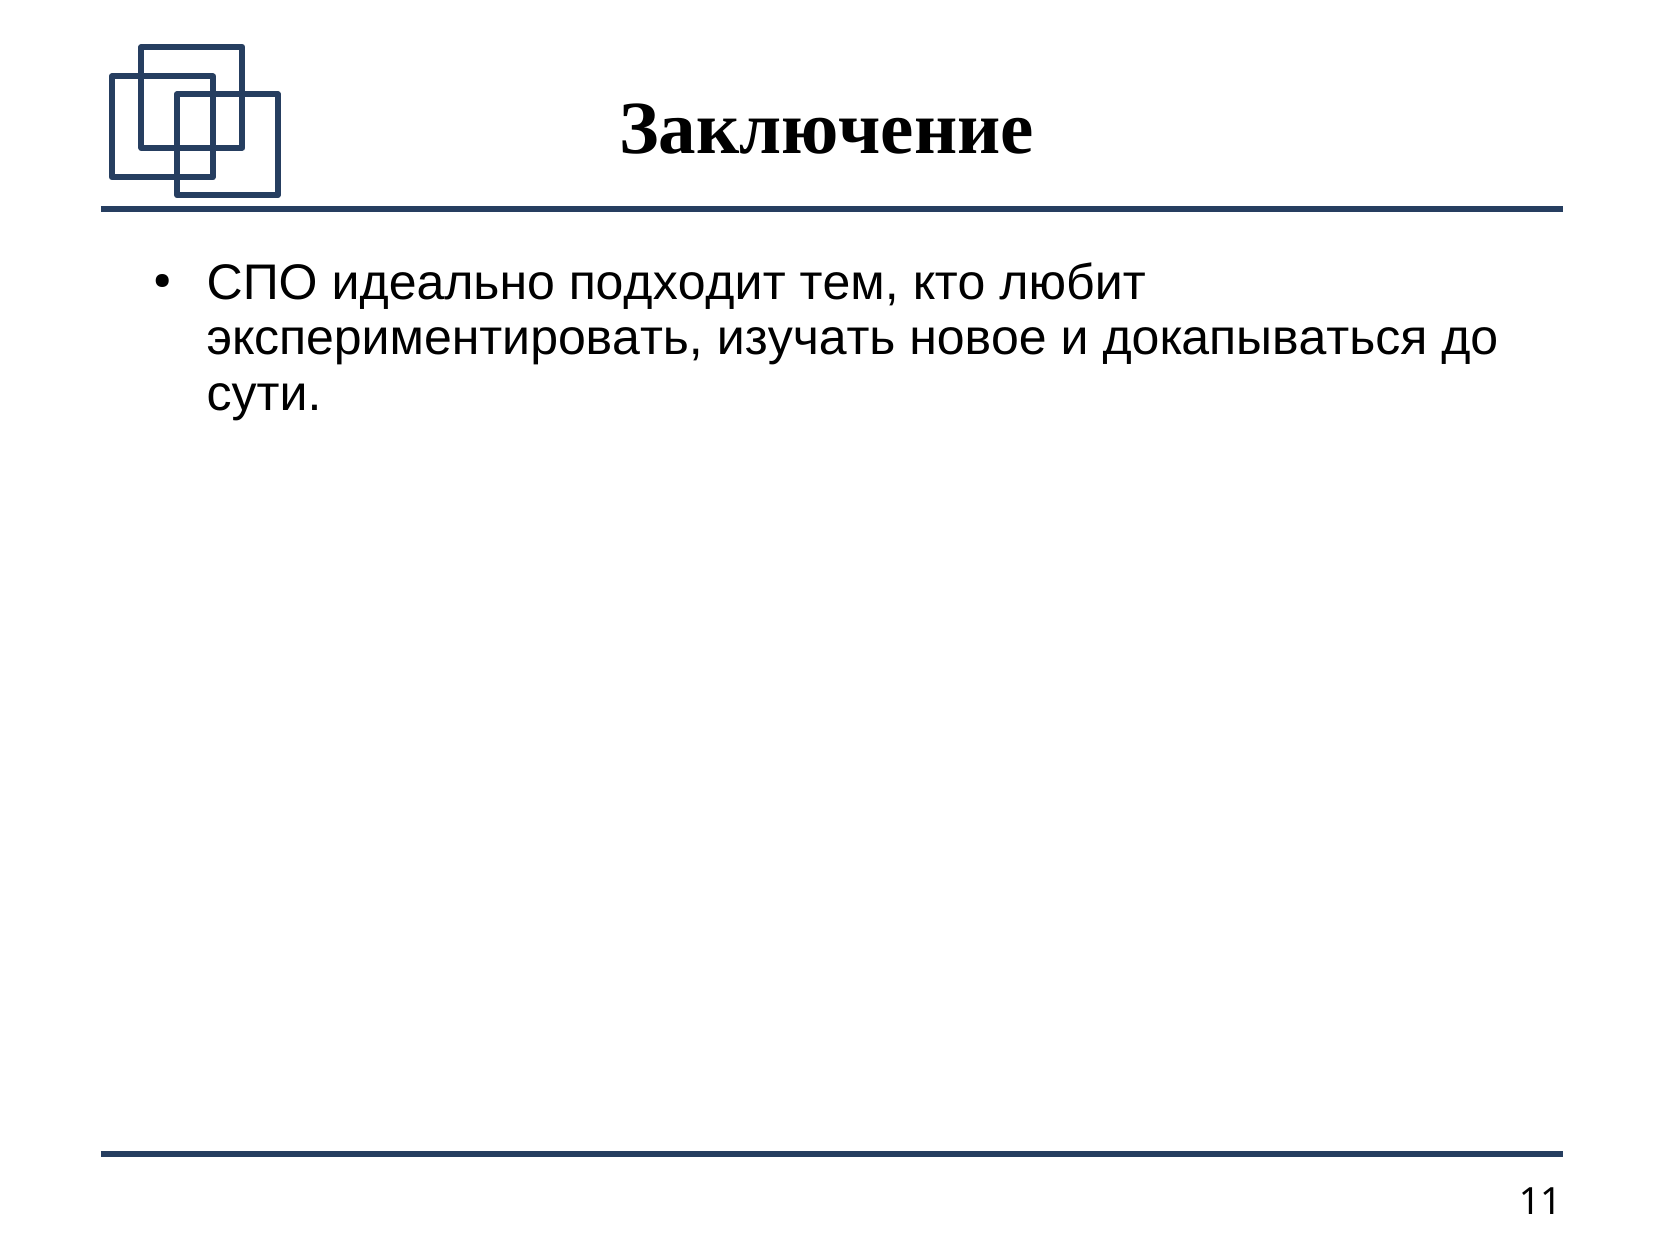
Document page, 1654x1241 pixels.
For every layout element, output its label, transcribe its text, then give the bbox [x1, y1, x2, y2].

list СПО идеально подходит тем, кто любит экспериментировать, изучать новое и докапываться до сути. [82, 253, 1571, 1111]
title Заключение [280, 49, 1374, 207]
